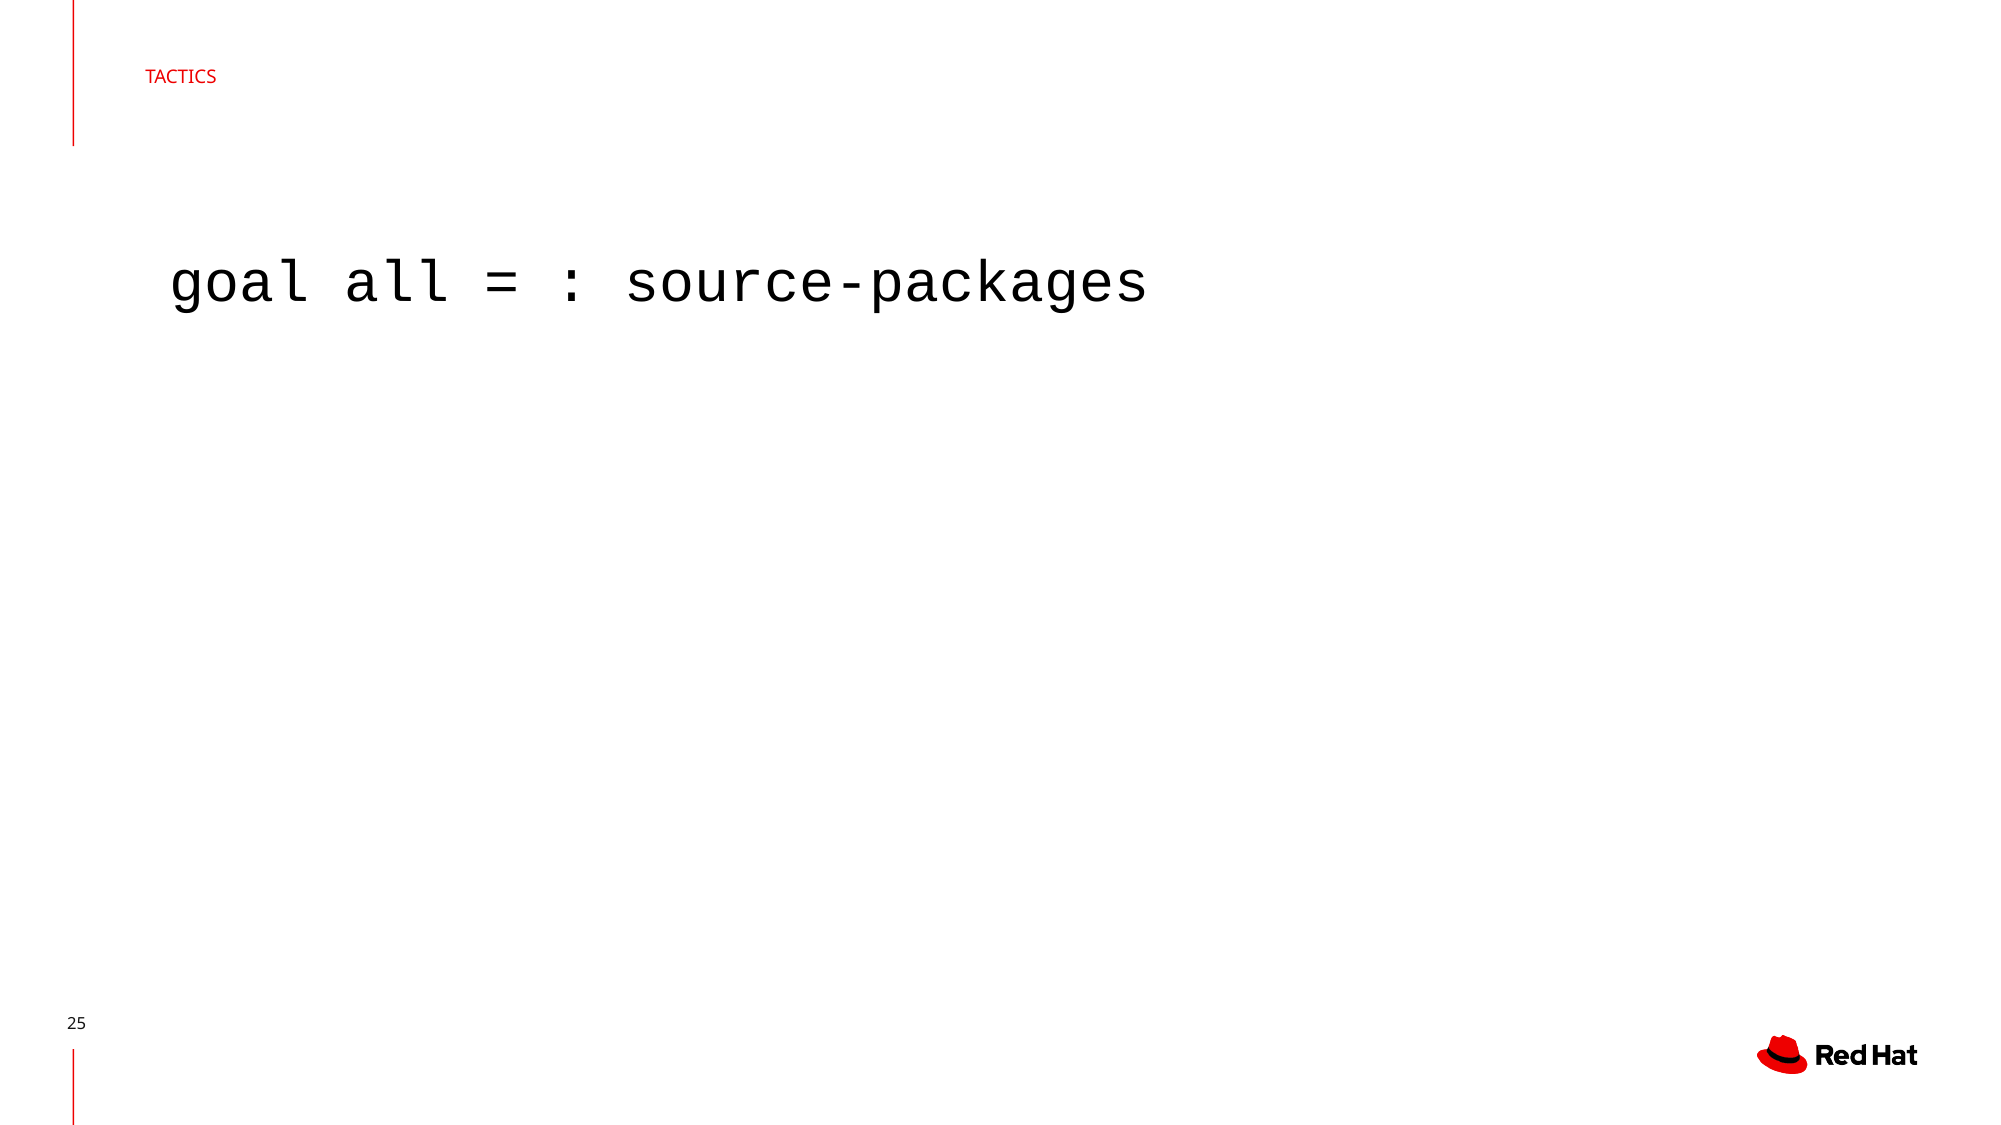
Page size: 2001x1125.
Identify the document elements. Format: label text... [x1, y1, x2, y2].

text_box TACTICS [73, 9, 918, 144]
picture [1757, 1035, 1918, 1074]
text_box goal all = : source-packages [154, 235, 1807, 321]
